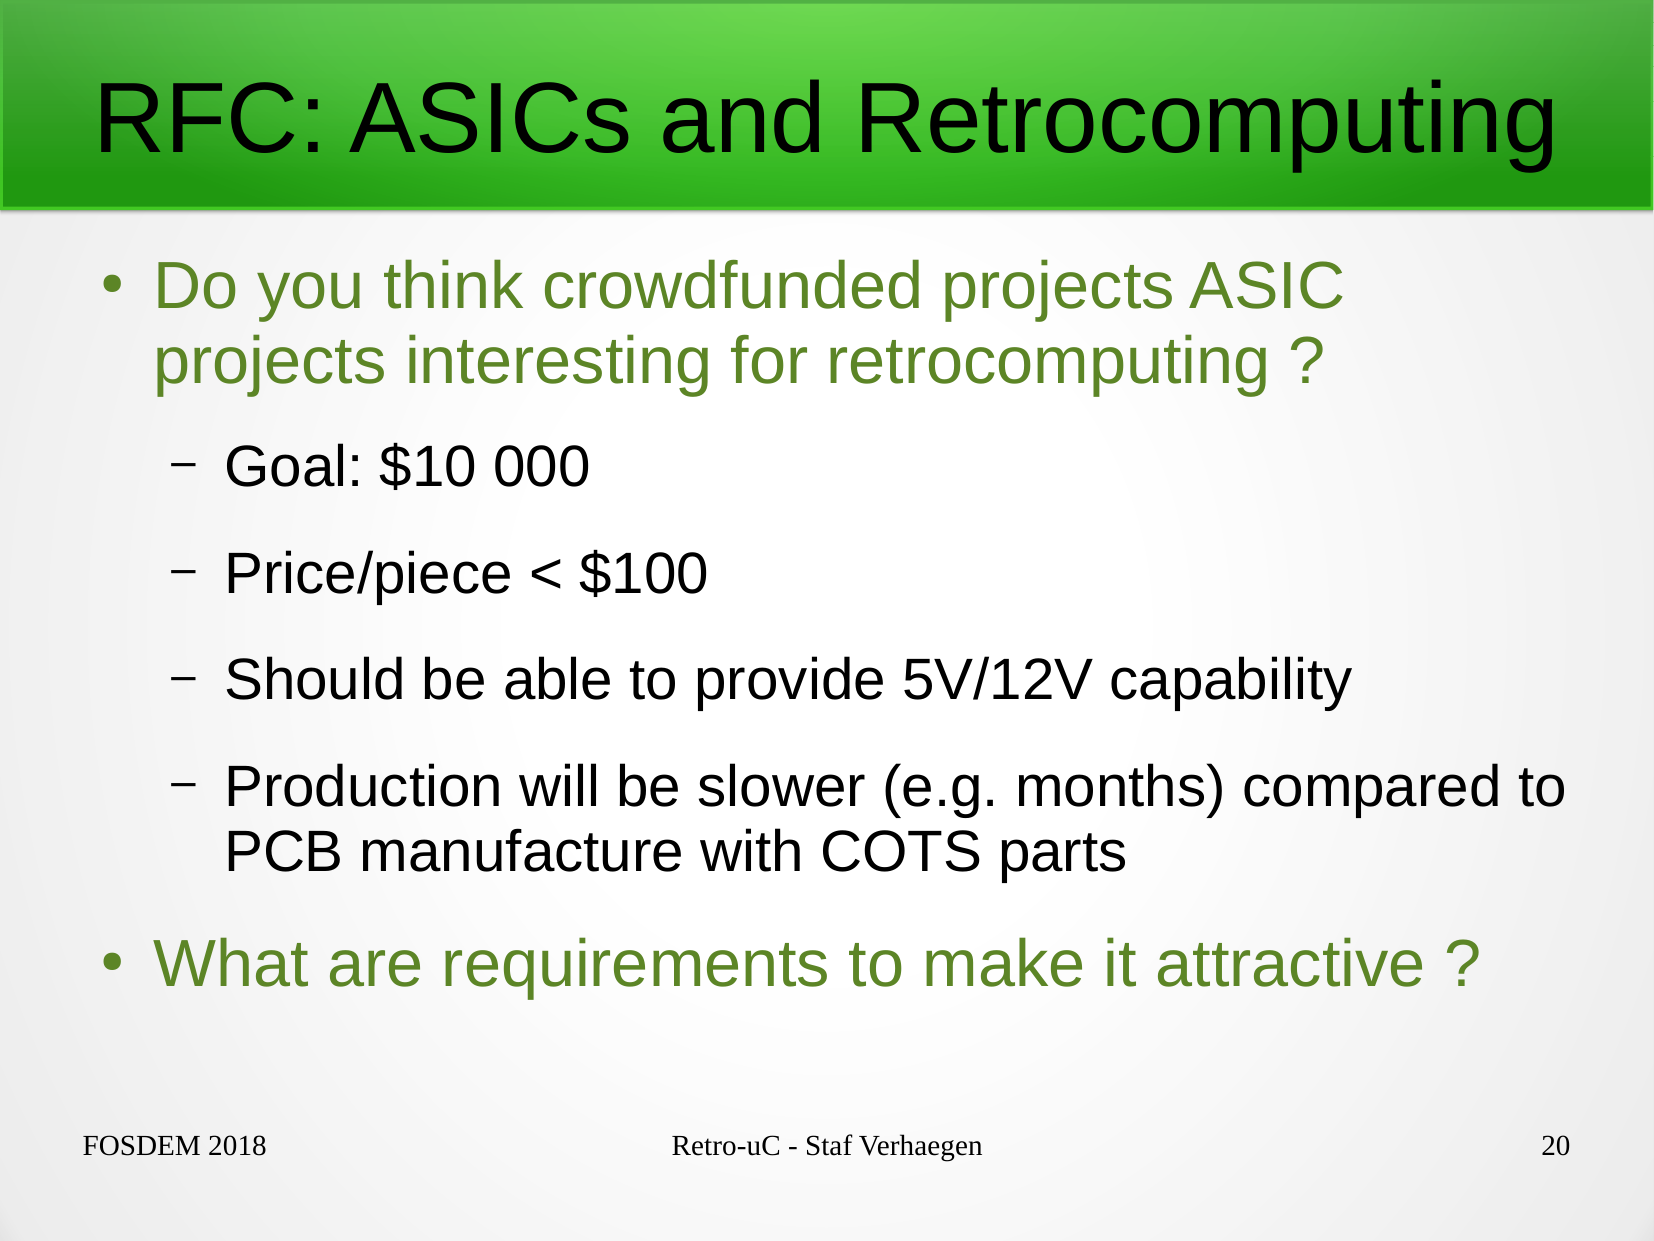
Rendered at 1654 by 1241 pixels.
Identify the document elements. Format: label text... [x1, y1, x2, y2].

list Do you think crowdfunded projects ASIC projects interesting for retrocomputing ? Goal: $10 000 Price/piece < $100 Should be able to provide 5V/12V capability Production will be slower (e.g. months) compared to PCB manufacture with COTS parts What are requirements to make it attractive ? [82, 248, 1571, 1087]
title RFC: ASICs and Retrocomputing [82, 47, 1571, 189]
